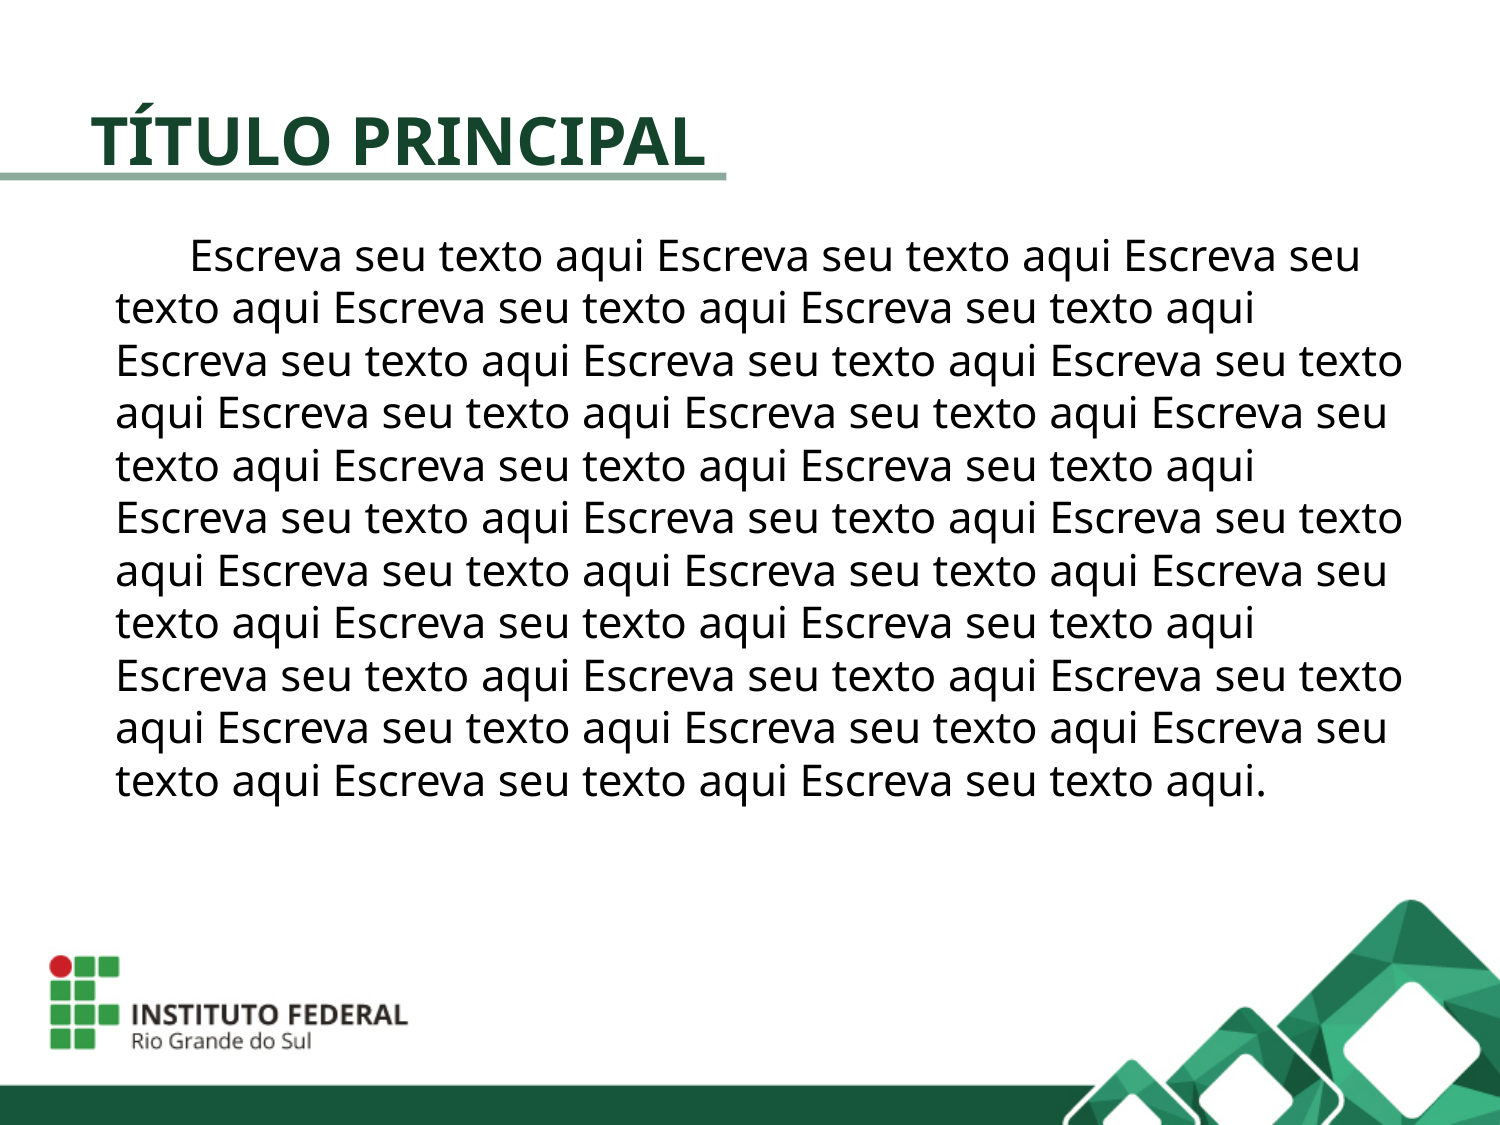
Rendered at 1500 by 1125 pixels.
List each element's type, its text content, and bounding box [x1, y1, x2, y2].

picture [0, 0, 1500, 1125]
text_box [0, 173, 75, 180]
text_box Escreva seu texto aqui Escreva seu texto aqui Escreva seu texto aqui Escreva seu texto aqui Escreva seu texto aqui Escreva seu texto aqui Escreva seu texto aqui Escreva seu texto aqui Escreva seu texto aqui Escreva seu texto aqui Escreva seu texto aqui Escreva seu texto aqui Escreva seu texto aqui Escreva seu texto aqui Escreva seu texto aqui Escreva seu texto aqui Escreva seu texto aqui Escreva seu texto aqui Escreva seu texto aqui Escreva seu texto aqui Escreva seu texto aqui Escreva seu texto aqui Escreva seu texto aqui Escreva seu texto aqui Escreva seu texto aqui Escreva seu texto aqui Escreva seu texto aqui Escreva seu texto aqui Escreva seu texto aqui. [100, 220, 1424, 813]
title TÍTULO PRINCIPAL [75, 45, 1426, 233]
